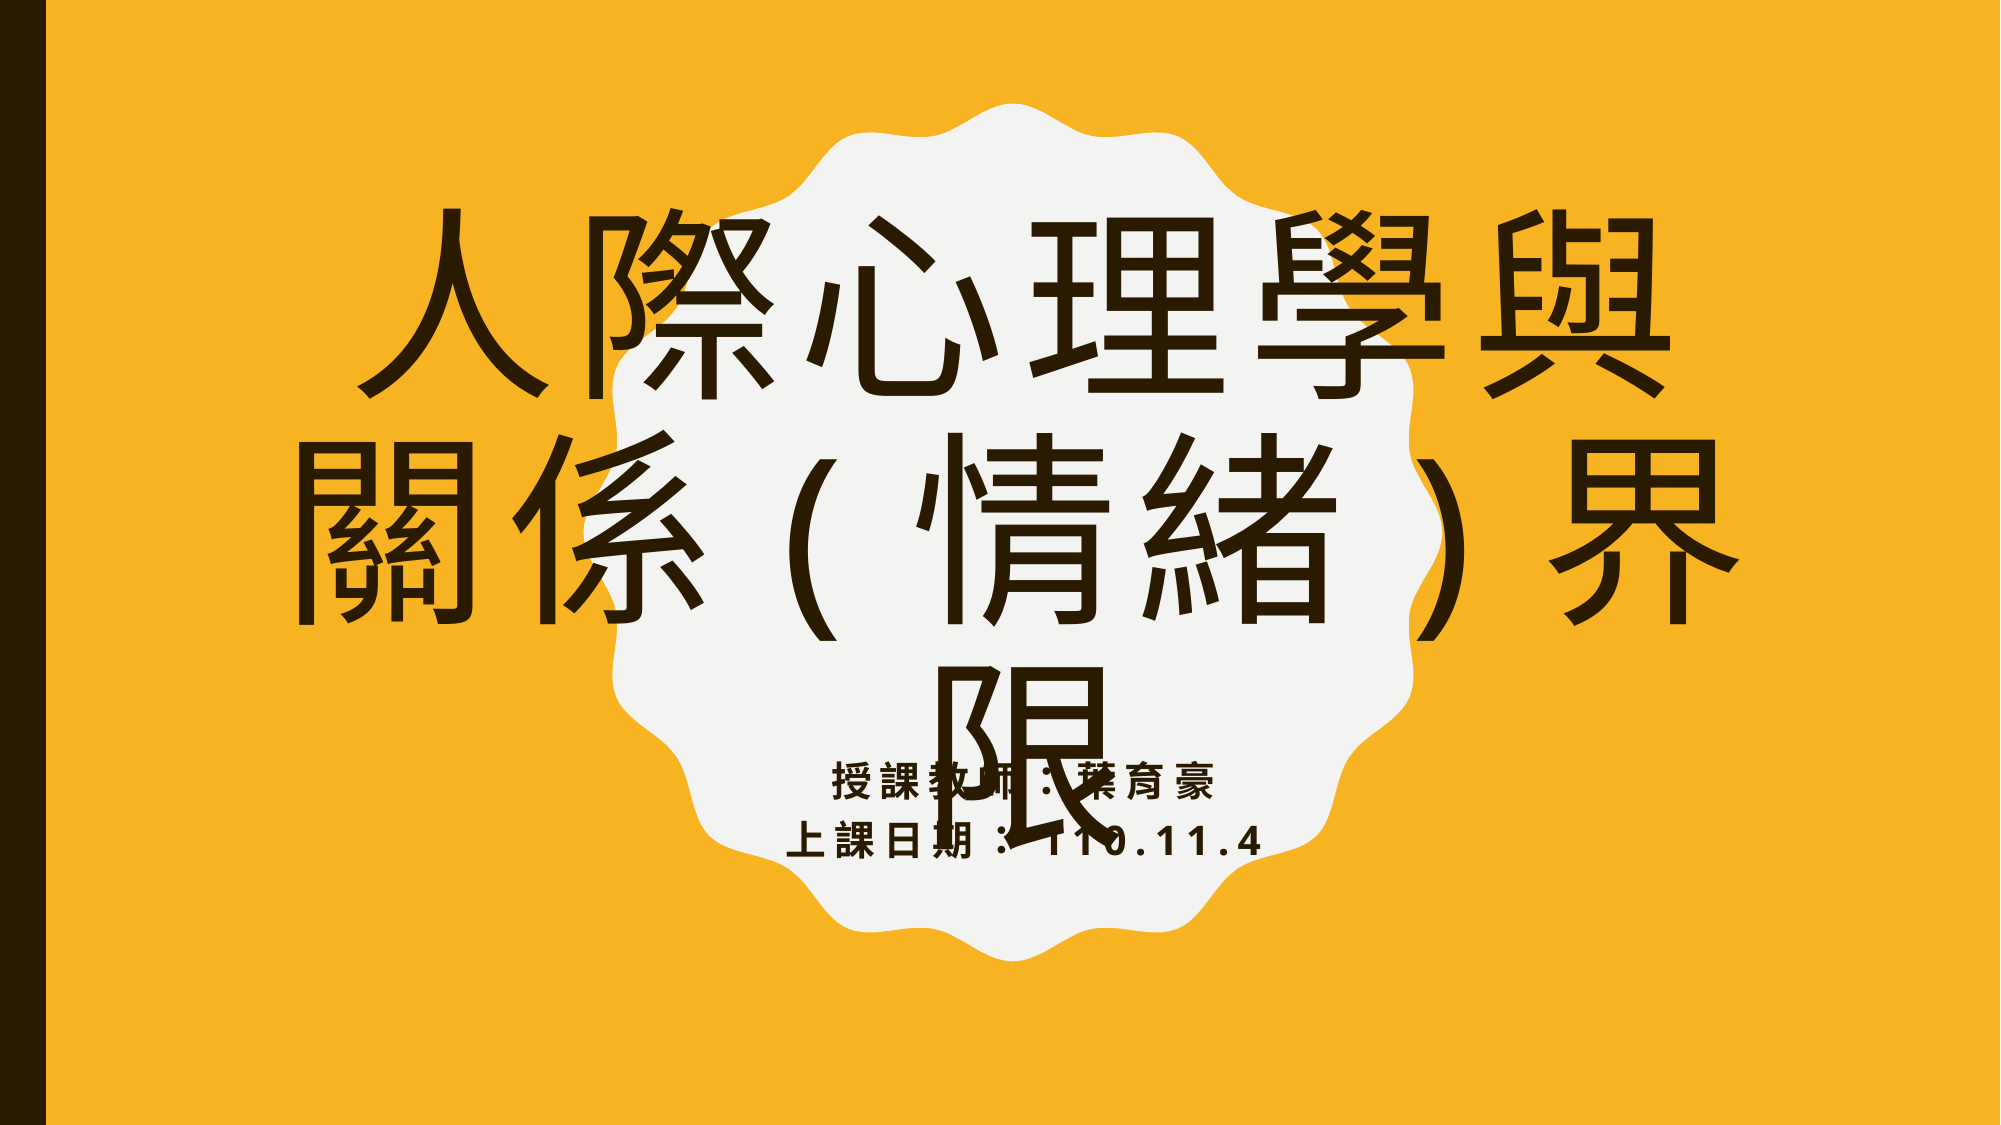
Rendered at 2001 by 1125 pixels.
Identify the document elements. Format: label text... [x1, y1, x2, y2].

subtitle 授課教師：葉育豪 上課日期：110.11.4 [363, 690, 1684, 872]
title 人際心理學與 關係(情緒)界限 [176, 180, 1870, 902]
